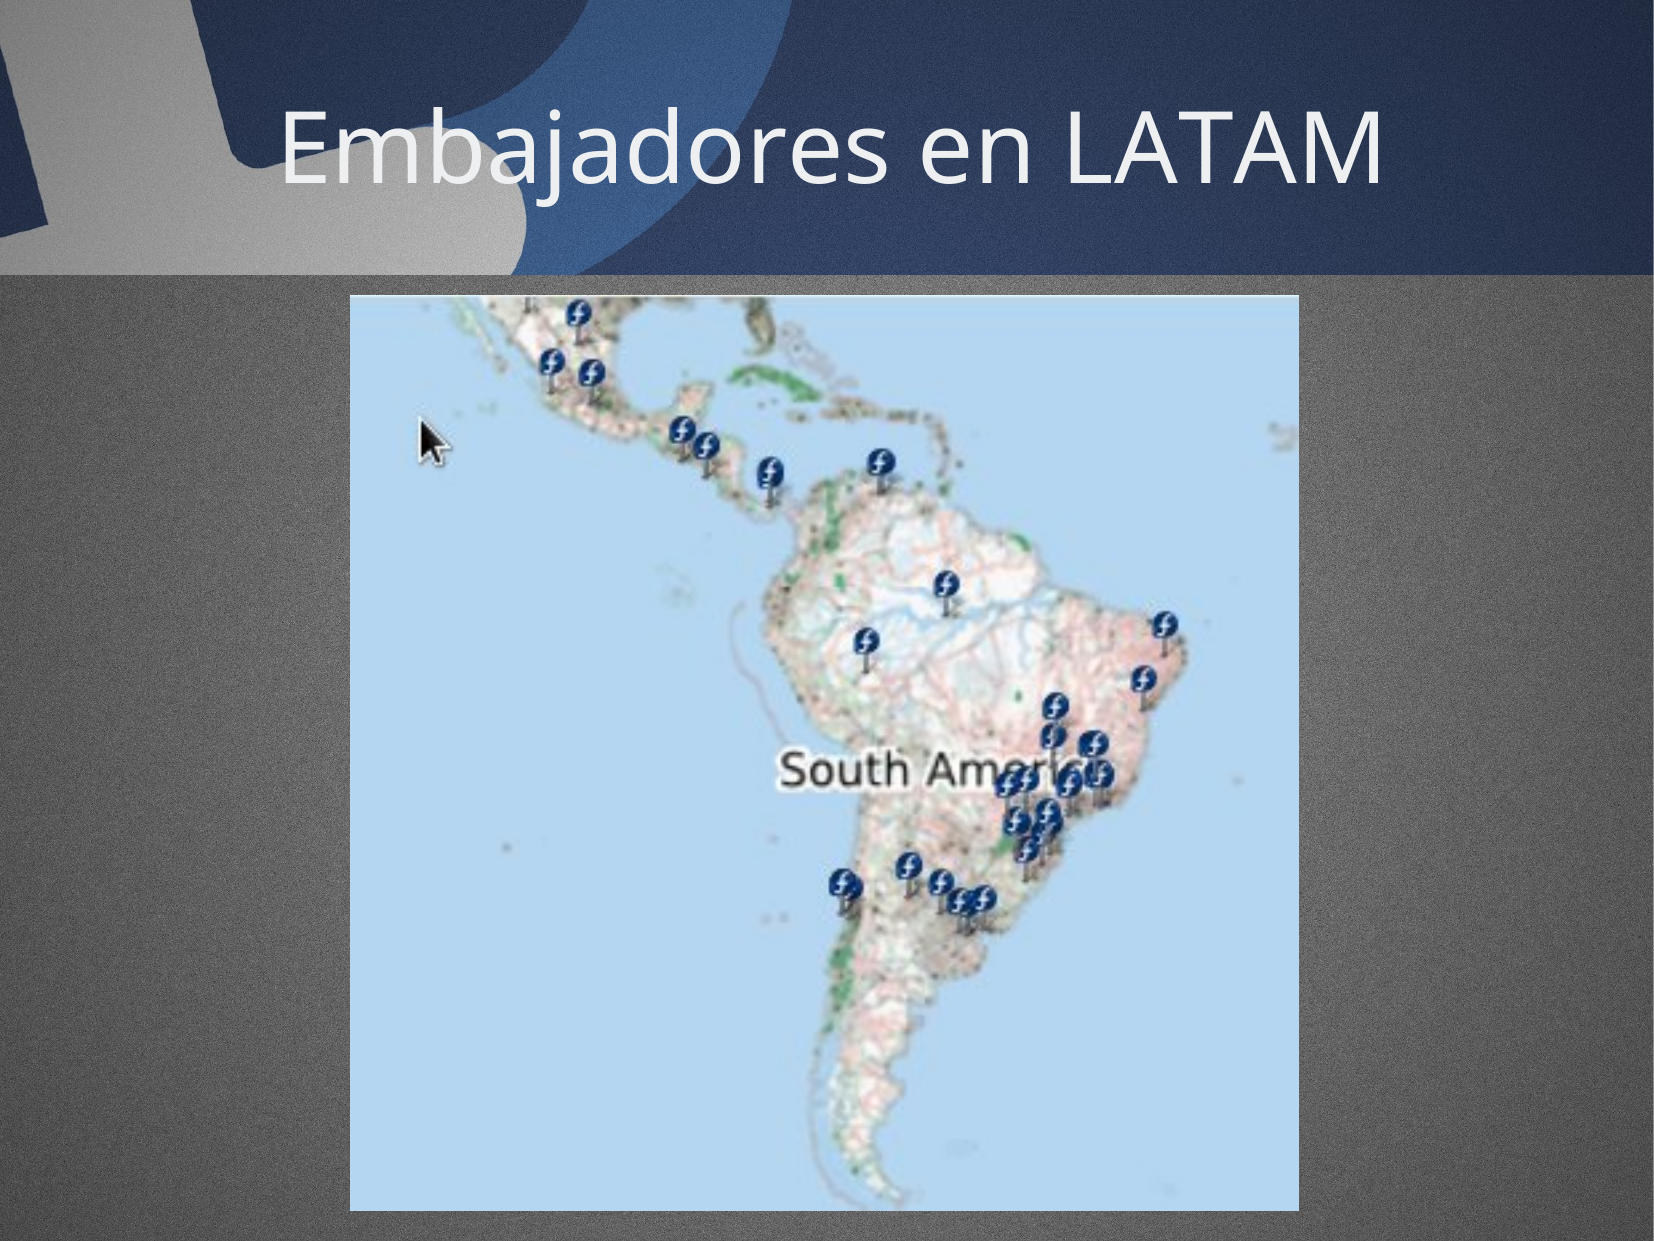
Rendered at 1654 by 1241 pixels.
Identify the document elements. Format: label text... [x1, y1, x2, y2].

picture [0, 0, 1654, 1241]
text_box Embajadores en LATAM [88, 43, 1577, 252]
